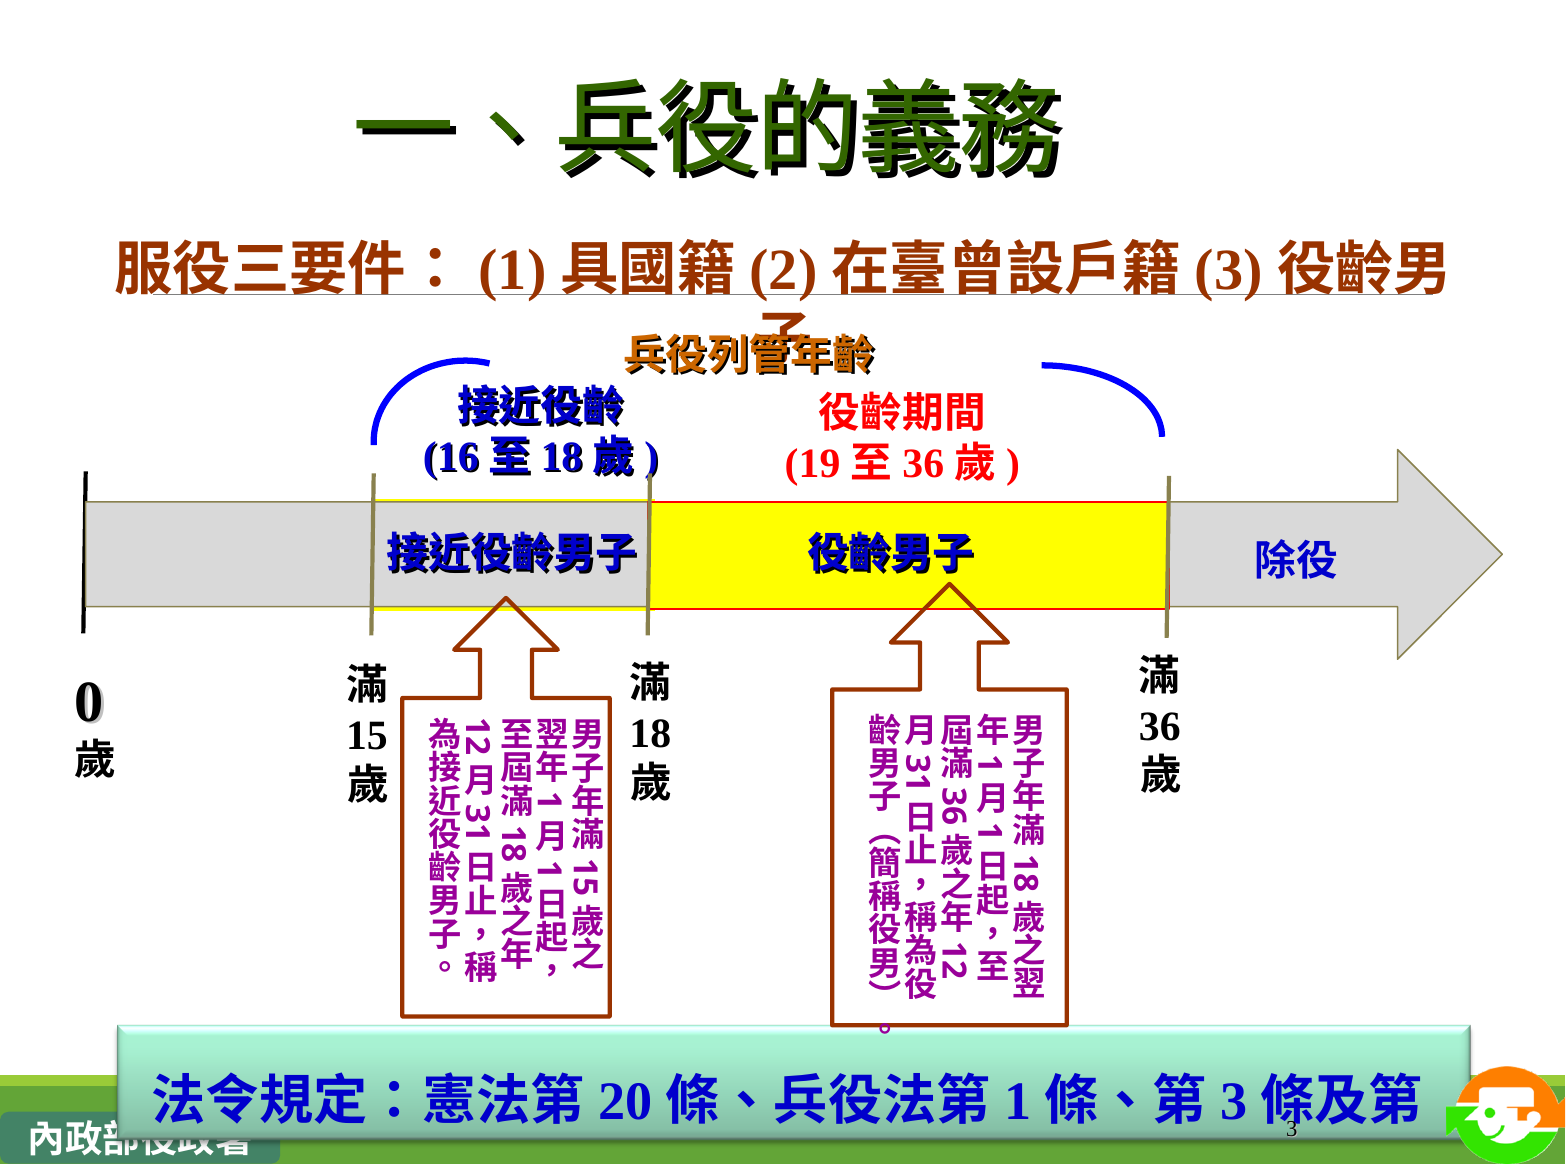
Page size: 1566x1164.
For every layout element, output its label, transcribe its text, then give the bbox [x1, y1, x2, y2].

text_box 接近役齡男子 [375, 518, 647, 584]
text_box [374, 584, 646, 611]
text_box 除役 [1183, 525, 1410, 591]
text_box [497, 602, 515, 611]
text_box 役齡期間 (19至36歲) [764, 378, 1041, 494]
text_box [85, 501, 371, 607]
text_box 接近役齡 (16至18歲) [402, 371, 679, 487]
text_box 2 [1270, 1096, 1440, 1158]
text_box 兵役列管年齡 [497, 320, 1000, 386]
text_box 滿36歲 [1123, 640, 1198, 806]
text_box [929, 588, 970, 609]
text_box 一、兵役的義務 [338, 55, 1076, 193]
text_box 男子年滿15歲之翌年1月1日起，至屆滿18歲之年12月31日止，稱為接近役齡男子。 [398, 702, 610, 1019]
text_box 男子年滿18歲之翌年1月1日起，至屆滿36歲之年12月31日止，稱為役齡男子（簡稱役男）。 [838, 698, 1051, 1029]
text_box 滿18歲 [614, 648, 689, 814]
text_box 0歲 [59, 655, 115, 791]
picture [100, 1020, 1566, 1164]
text_box 法令規定：憲法第20條、兵役法第1條、第3條及第32條 [118, 1025, 1469, 1138]
text_box 服役三要件：(1)具國籍(2)在臺曾設戶籍(3)役齡男子 [88, 223, 1479, 309]
text_box [376, 499, 647, 518]
text_box 役齡男子 [752, 518, 1029, 584]
text_box 滿15歲 [331, 650, 405, 816]
text_box [1170, 449, 1503, 660]
text_box [651, 499, 1166, 611]
